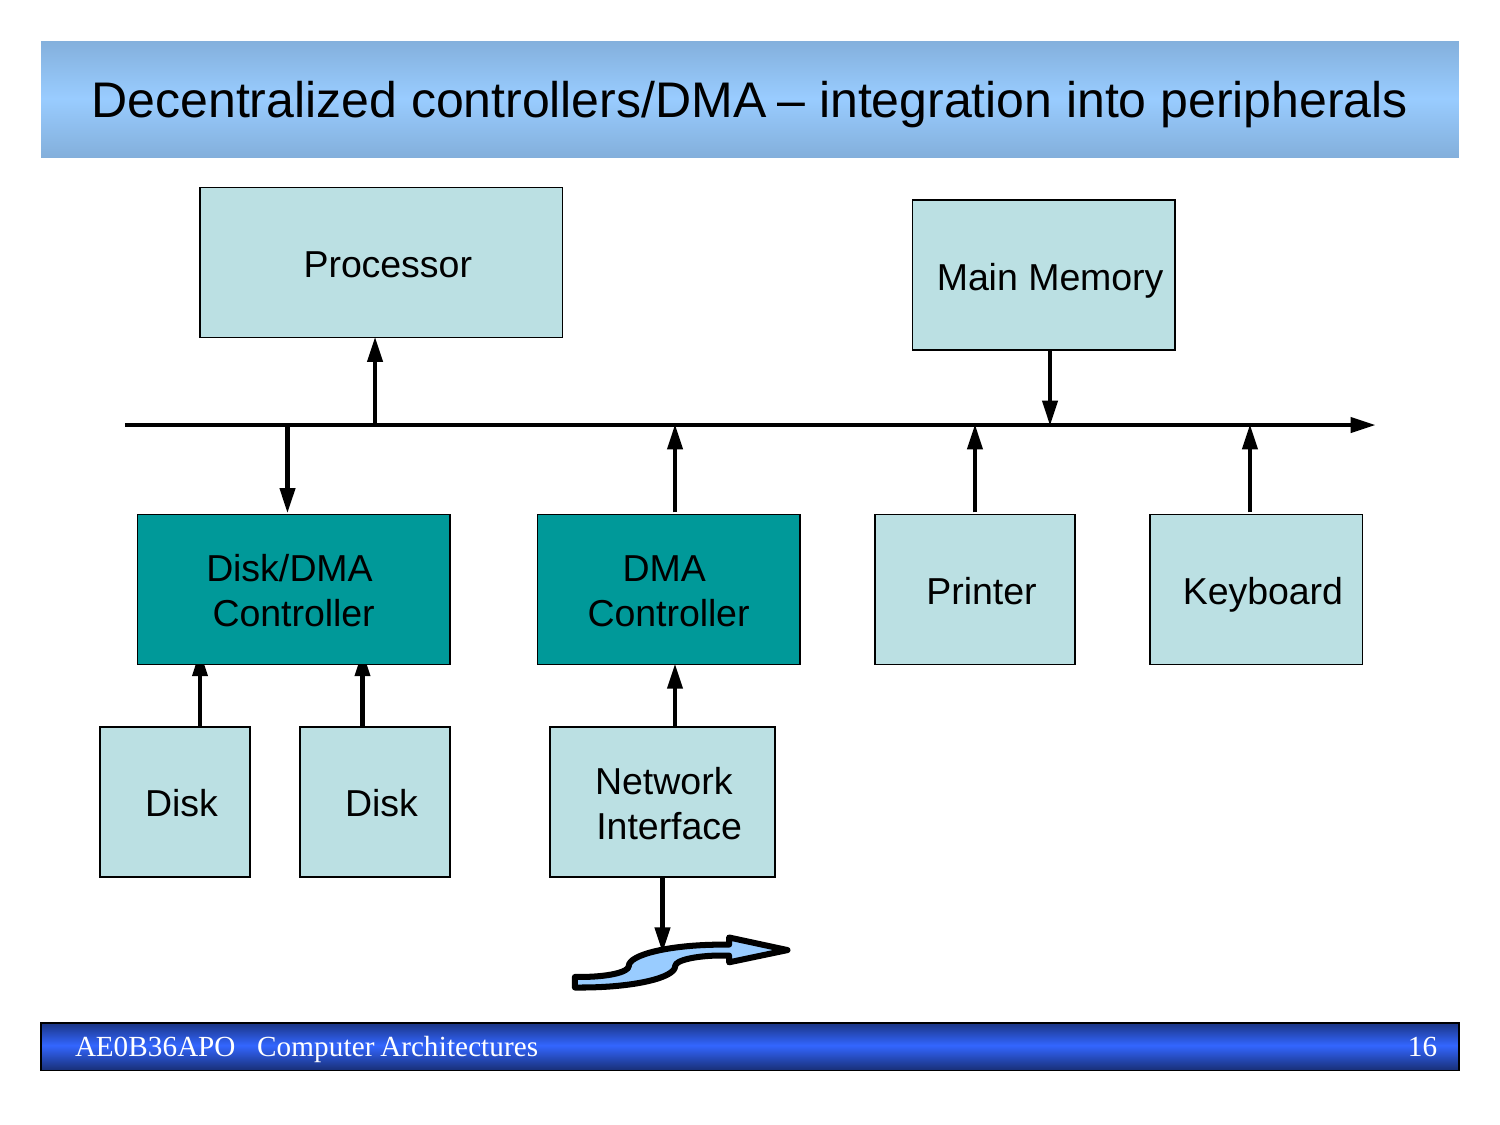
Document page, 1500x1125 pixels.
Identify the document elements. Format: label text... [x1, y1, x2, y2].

text_box Main Memory [912, 200, 1175, 351]
text_box DMA Controller [537, 514, 800, 665]
text_box Disk/DMA Controller [137, 514, 451, 665]
title Decentralized controllers/DMA – integration into peripherals [41, 41, 1459, 158]
text_box Printer [874, 514, 1075, 665]
text_box Network Interface [549, 726, 775, 877]
text_box Disk [99, 726, 250, 877]
text_box Disk [300, 726, 451, 877]
text_box Processor [199, 187, 563, 338]
text_box [574, 937, 788, 988]
text_box Keyboard [1149, 514, 1363, 665]
